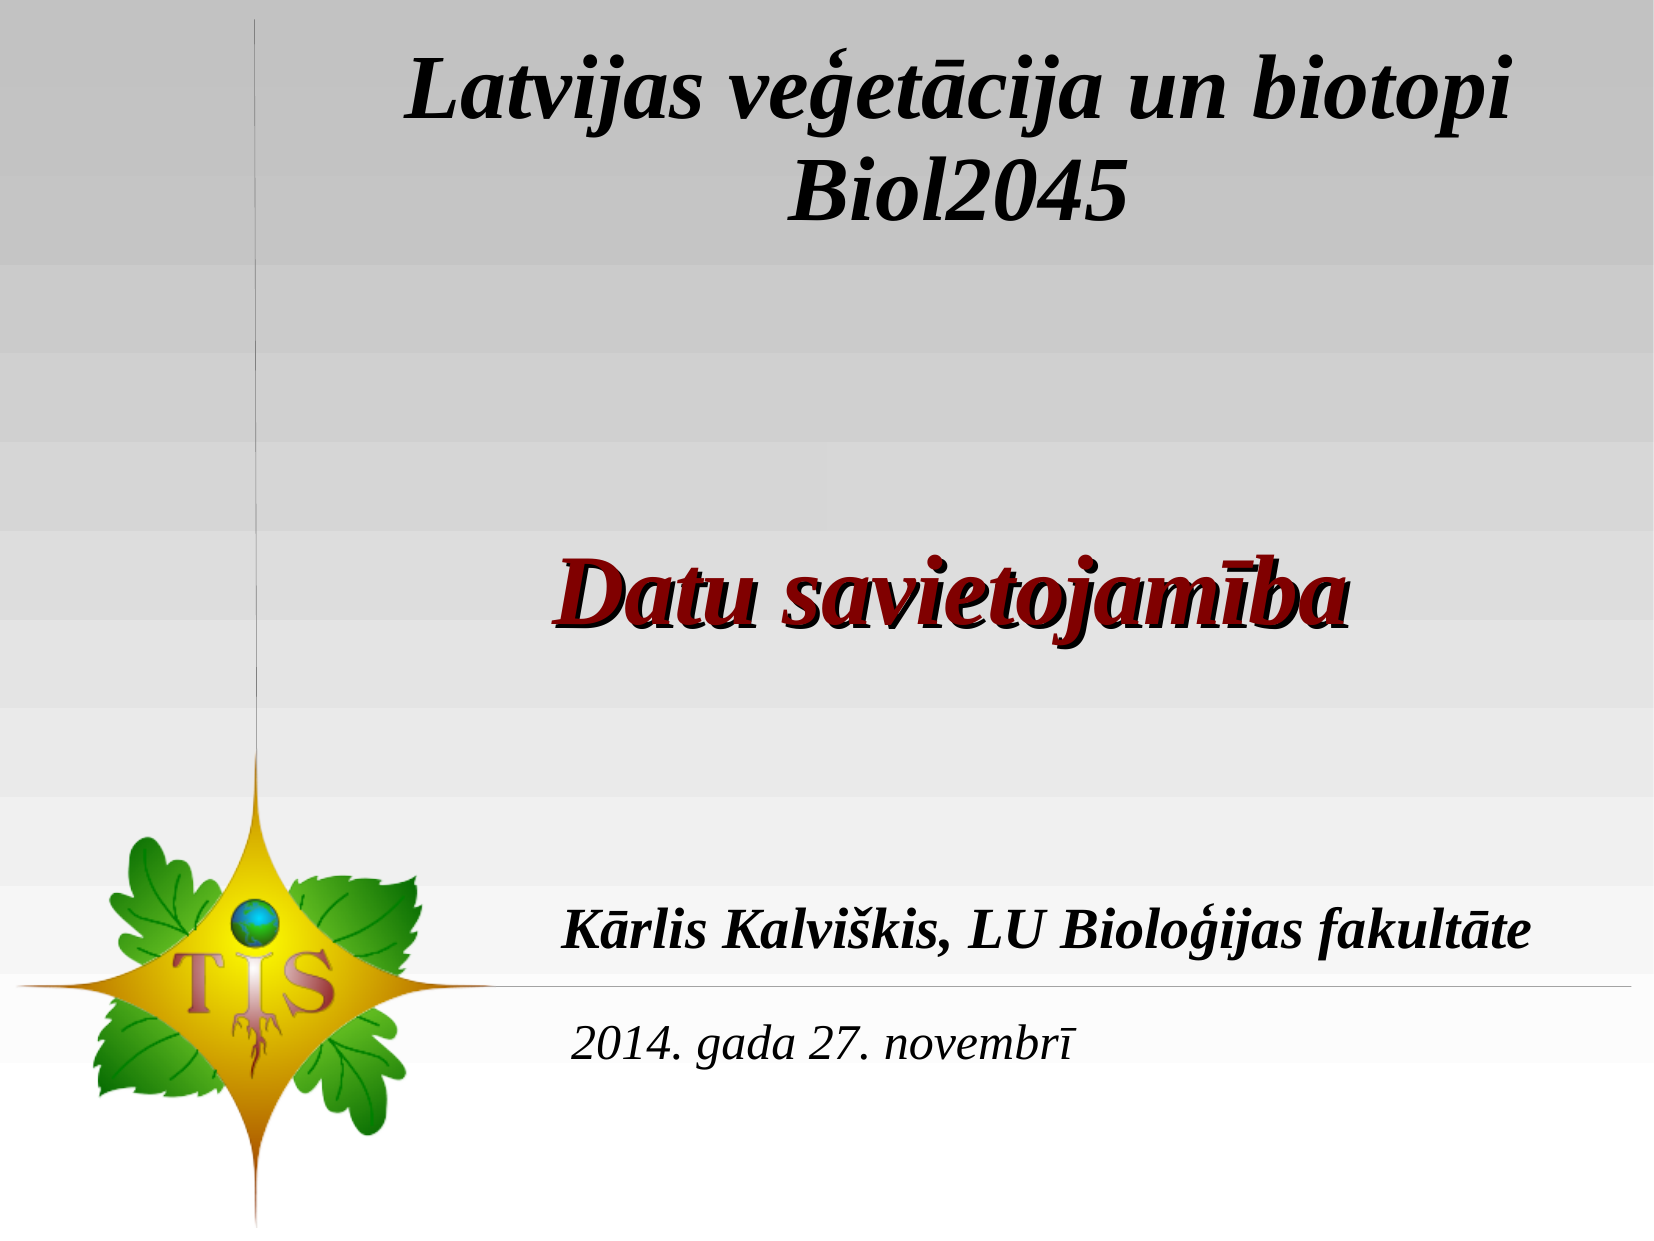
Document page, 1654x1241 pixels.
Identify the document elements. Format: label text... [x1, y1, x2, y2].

picture [0, 0, 1654, 1241]
title Datu savietojamība [295, 324, 1607, 857]
text_box 2014. gada 27. novembrī [556, 1007, 1088, 1078]
